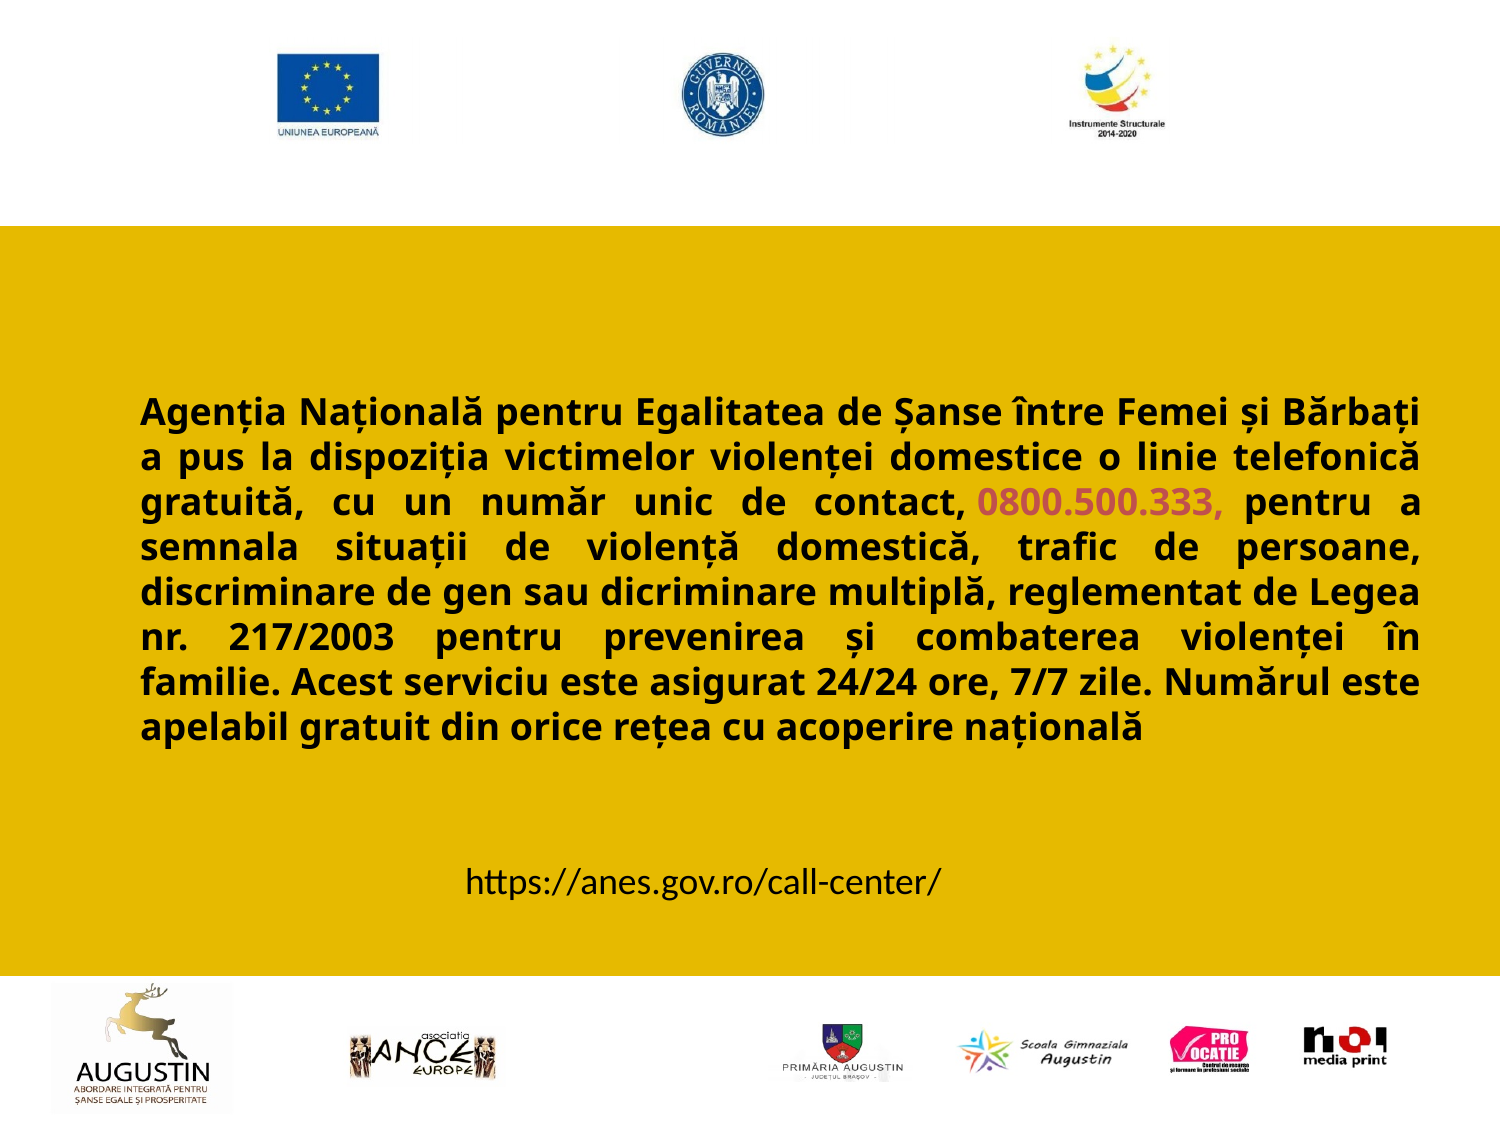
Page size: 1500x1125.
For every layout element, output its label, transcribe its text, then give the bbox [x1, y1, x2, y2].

text_box https://anes.gov.ro/call-center/ [450, 849, 1201, 911]
text_box Agenția Națională pentru Egalitatea de Șanse între Femei și Bărbați a pus la dispoziția victimelor violenței domestice o linie telefonică gratuită, cu un număr unic de contact, 0800.500.333, pentru a semnala situații de violență domestică, trafic de persoane, discriminare de gen sau dicriminare multiplă, reglementat de Legea nr. 217/2003 pentru prevenirea și combaterea violenței în familie. Acest serviciu este asigurat 24/24 ore, 7/7 zile. Numărul este apelabil gratuit din orice rețea cu acoperire națională [125, 380, 1438, 850]
